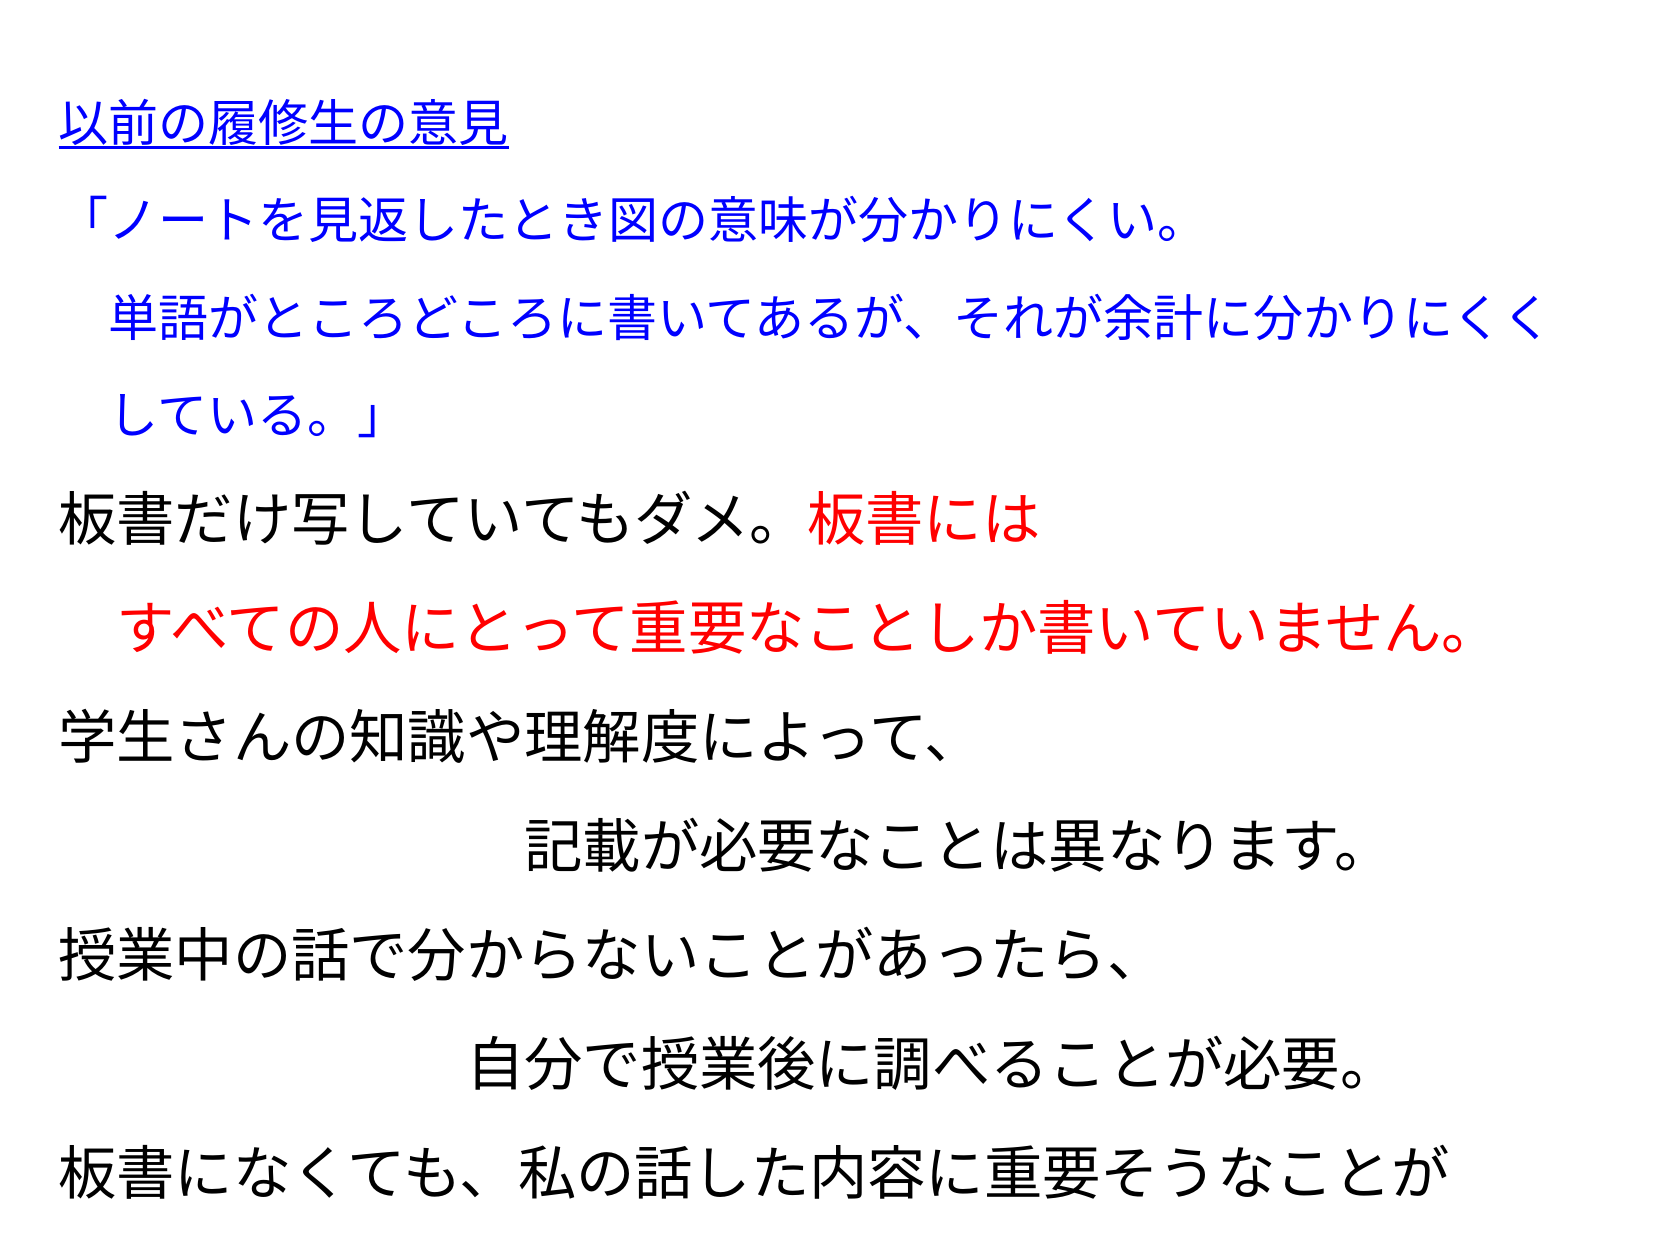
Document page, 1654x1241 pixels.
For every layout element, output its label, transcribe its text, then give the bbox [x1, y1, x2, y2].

text_box 以前の履修生の意見 「ノートを見返したとき図の意味が分かりにくい。 単語がところどころに書いてあるが、それが余計に分かりにくく している。」 板書だけ写していてもダメ。板書には すべての人にとって重要なことしか書いていません。 学生さんの知識や理解度によって、 記載が必要なことは異なります。 授業中の話で分からないことがあったら、 自分で授業後に調べることが必要。 板書になくても、私の話した内容に重要そうなことが あれば、それをノートに記しておくべき。 [43, 76, 1630, 1173]
